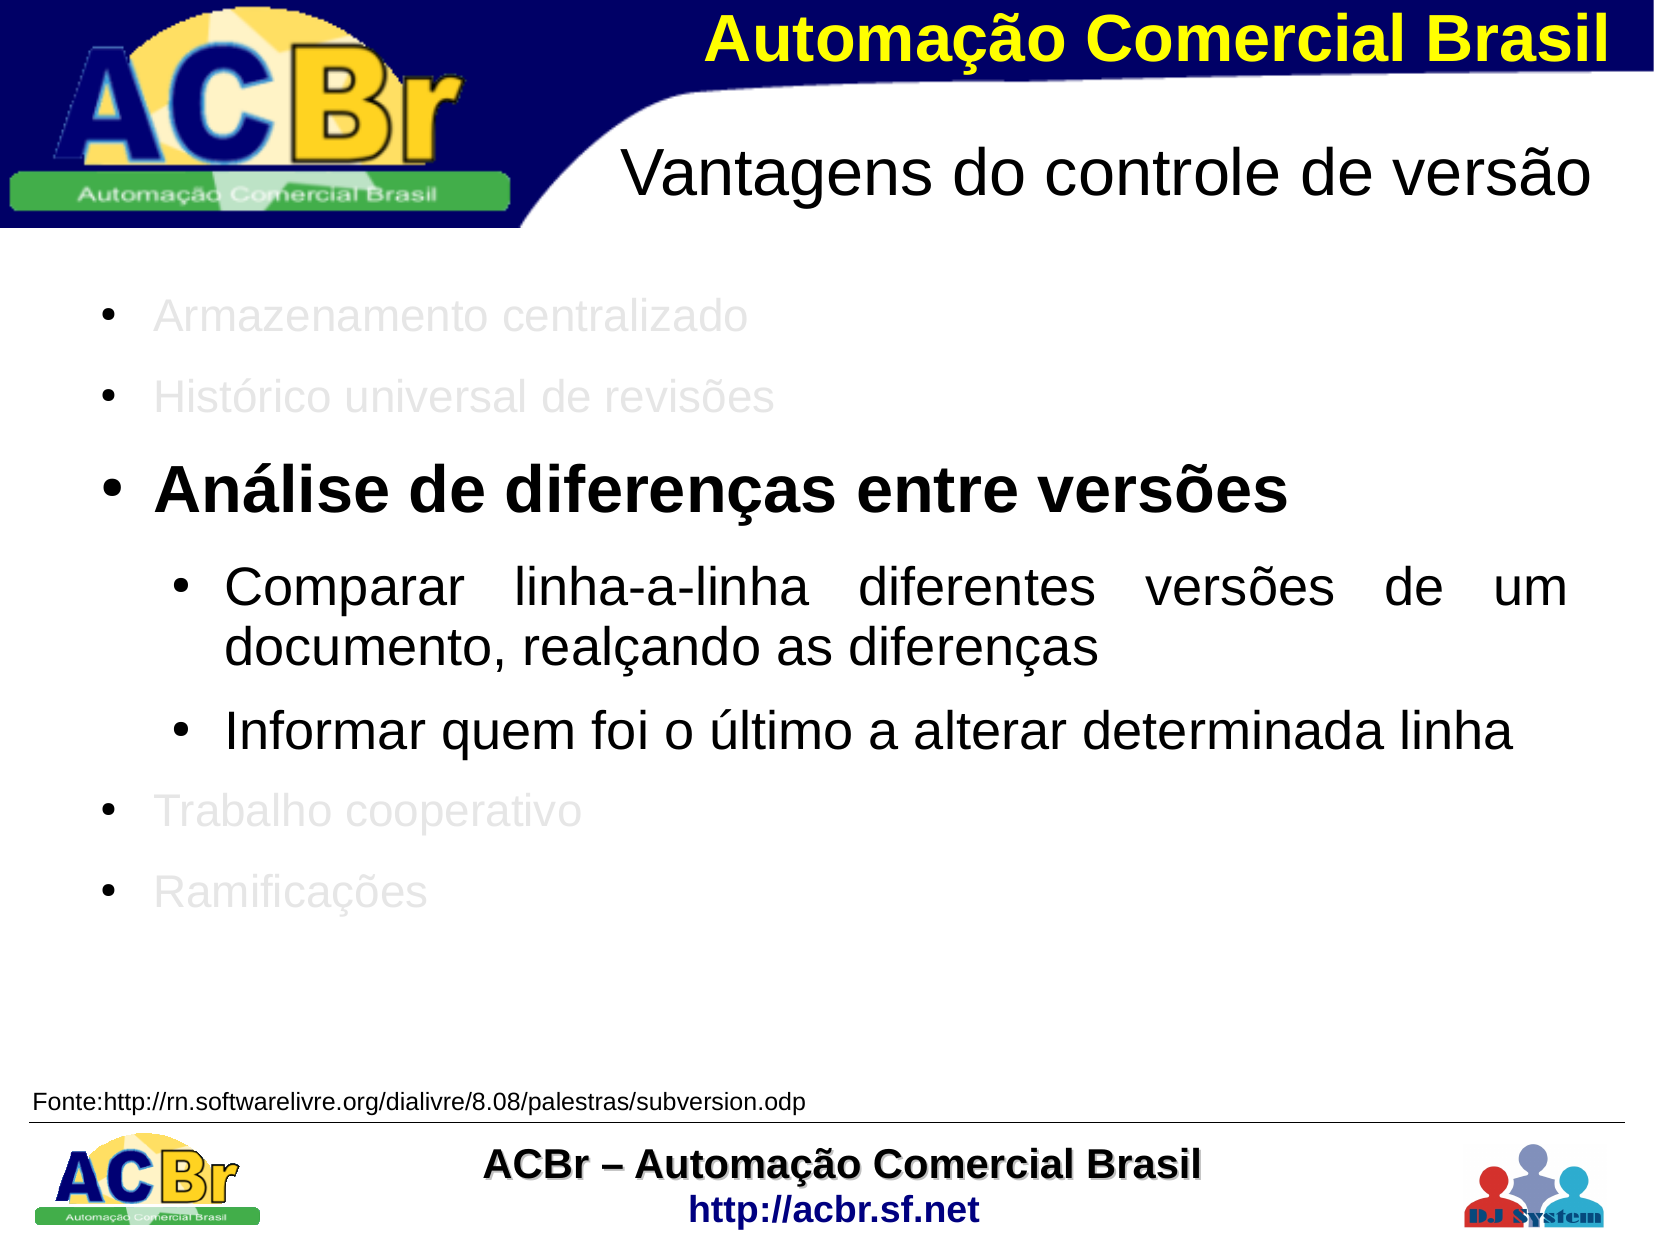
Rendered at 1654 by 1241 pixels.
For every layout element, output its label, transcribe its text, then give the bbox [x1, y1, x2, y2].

picture [33, 1131, 261, 1228]
picture [1463, 1144, 1607, 1229]
title Vantagens do controle de versão [590, 125, 1625, 220]
list Armazenamento centralizado Histórico universal de revisões Análise de diferenças entre versões Comparar linha-a-linha diferentes versões de um documento, realçando as diferenças Informar quem foi o último a alterar determinada linha Trabalho cooperativo Ramificações [82, 290, 1571, 1109]
text_box Fonte:http://rn.softwarelivre.org/dialivre/8.08/palestras/subversion.odp [17, 1080, 822, 1124]
picture [0, 0, 1654, 228]
